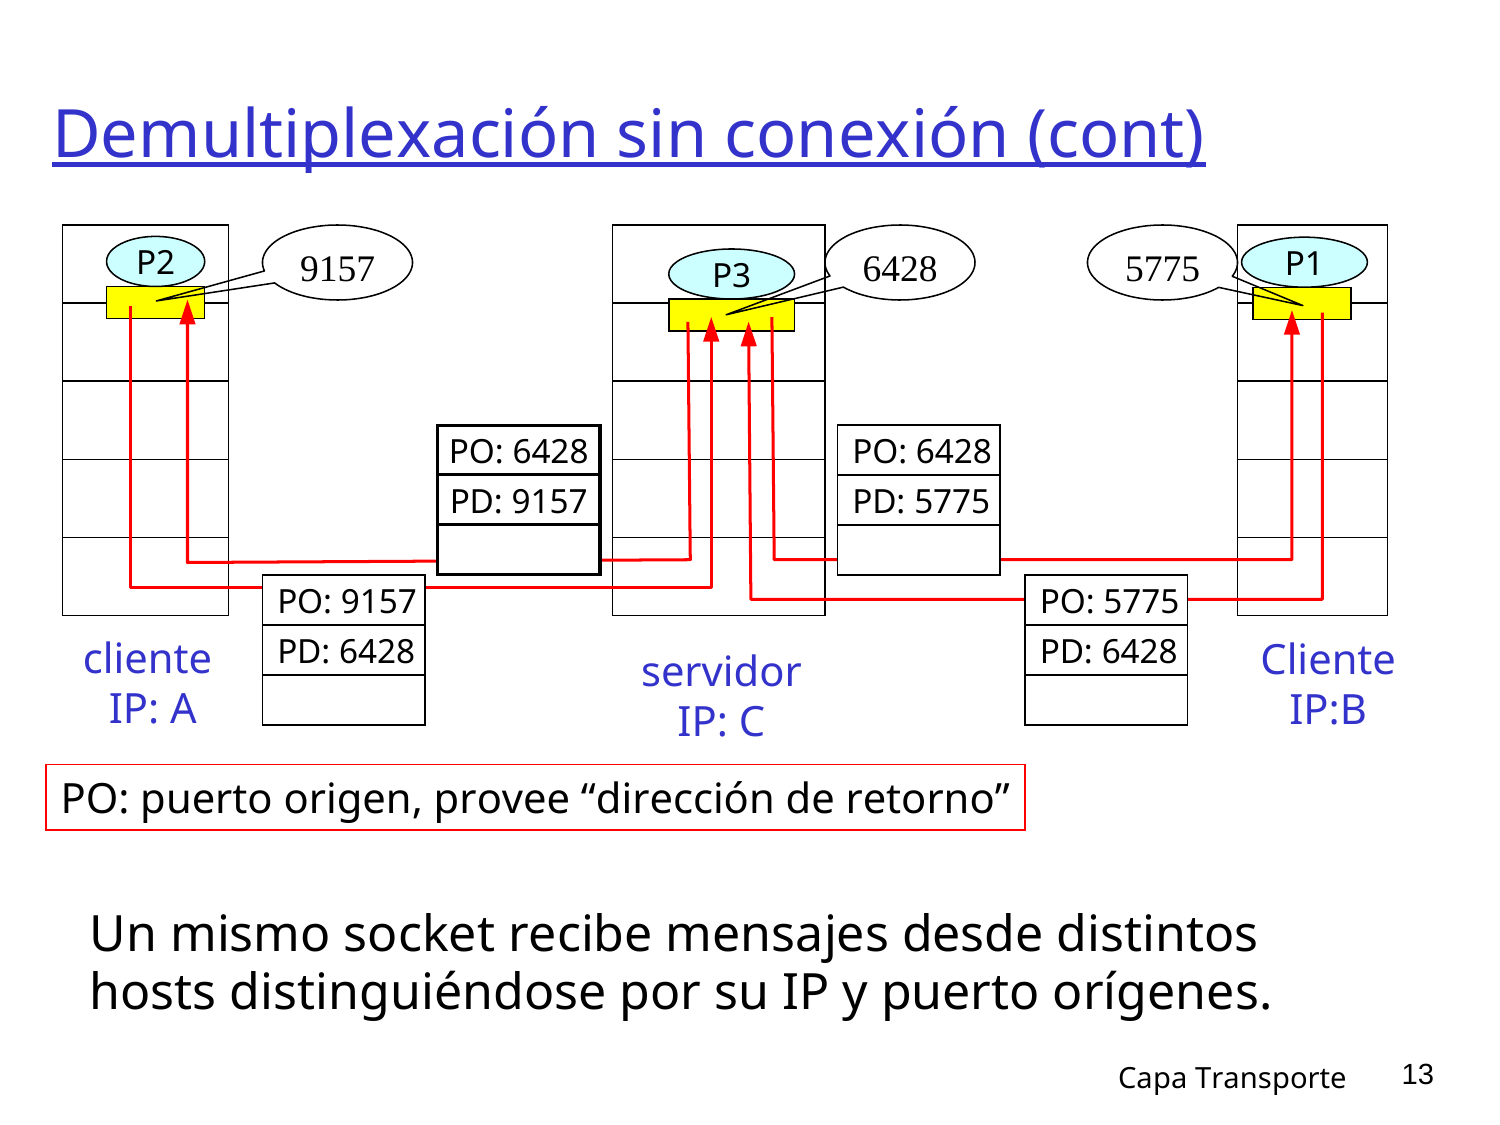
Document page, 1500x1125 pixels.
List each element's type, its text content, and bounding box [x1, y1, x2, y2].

text_box PD: 6428 [1024, 624, 1188, 674]
text_box P1 [1241, 237, 1368, 288]
text_box cliente IP: A [68, 624, 228, 740]
text_box [1237, 224, 1388, 616]
text_box PD: 9157 [437, 474, 601, 524]
text_box Cliente IP:B [1245, 624, 1412, 741]
text_box [612, 224, 826, 616]
title Demultiplexación sin conexión (cont)‏ [37, 37, 1463, 225]
text_box 5775 [1087, 224, 1303, 306]
text_box PD: 5775 [837, 474, 1000, 524]
text_box PO: 6428 [437, 425, 601, 474]
text_box 6428 [726, 224, 976, 315]
text_box servidor IP: C [626, 636, 817, 753]
text_box PO: 5775 [1024, 575, 1188, 624]
text_box [437, 524, 601, 575]
text_box P3 [668, 248, 795, 299]
text_box [1024, 674, 1188, 725]
text_box [62, 224, 229, 616]
text_box PO: 6428 [837, 425, 1000, 474]
text_box PO: 9157 [262, 575, 426, 624]
text_box PO: puerto origen, provee “dirección de retorno” [45, 764, 1026, 831]
text_box P2 [106, 236, 205, 287]
text_box [262, 674, 426, 725]
text_box 9157 [156, 224, 413, 301]
text_box [837, 524, 1000, 575]
text_box PD: 6428 [262, 624, 426, 674]
text_box Un mismo socket recibe mensajes desde distintos hosts distinguiéndose por su IP y puerto orígenes. [74, 896, 1388, 1028]
